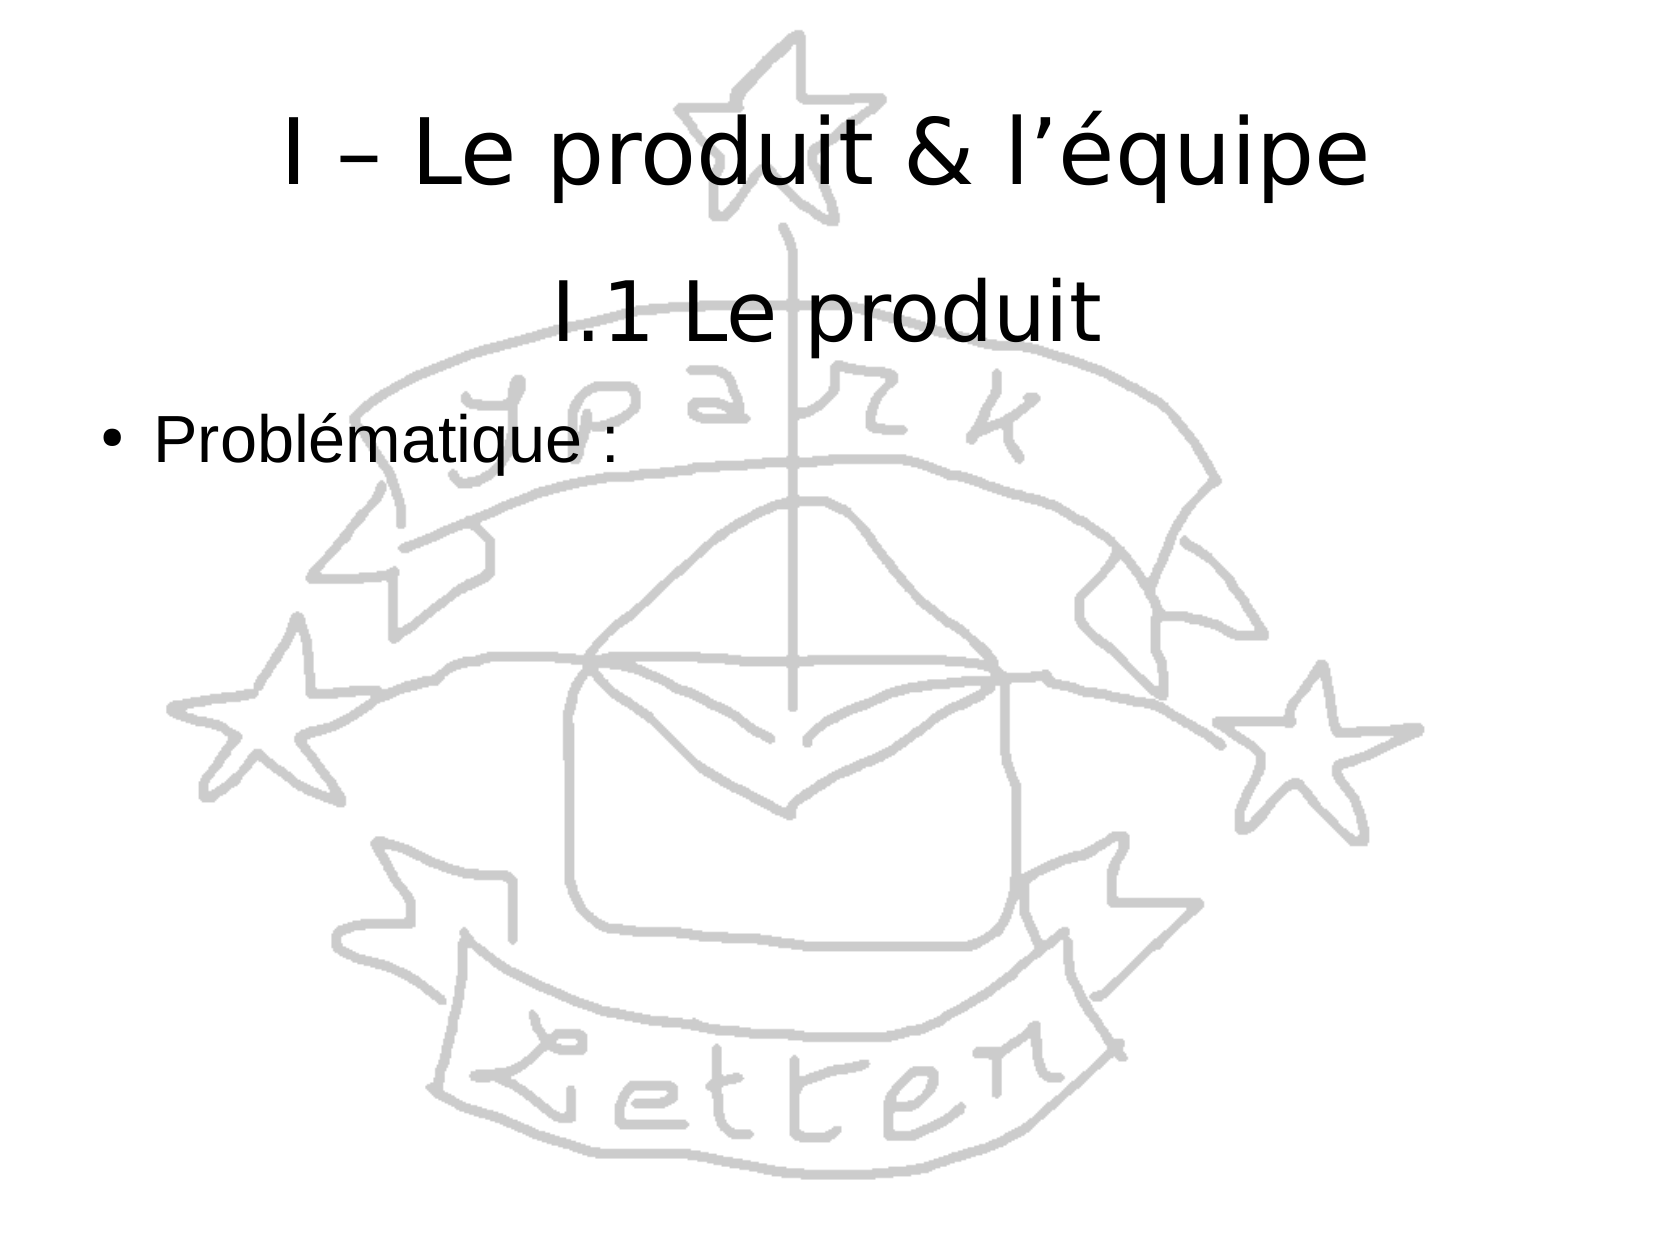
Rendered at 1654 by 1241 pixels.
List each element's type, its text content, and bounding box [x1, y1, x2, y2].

picture [29, 11, 1648, 256]
title I – Le produit & l’équipe [82, 49, 1571, 256]
picture [29, 369, 1648, 1241]
list Problématique : [82, 402, 1571, 1122]
text_box I.1 Le produit [0, 256, 1654, 369]
